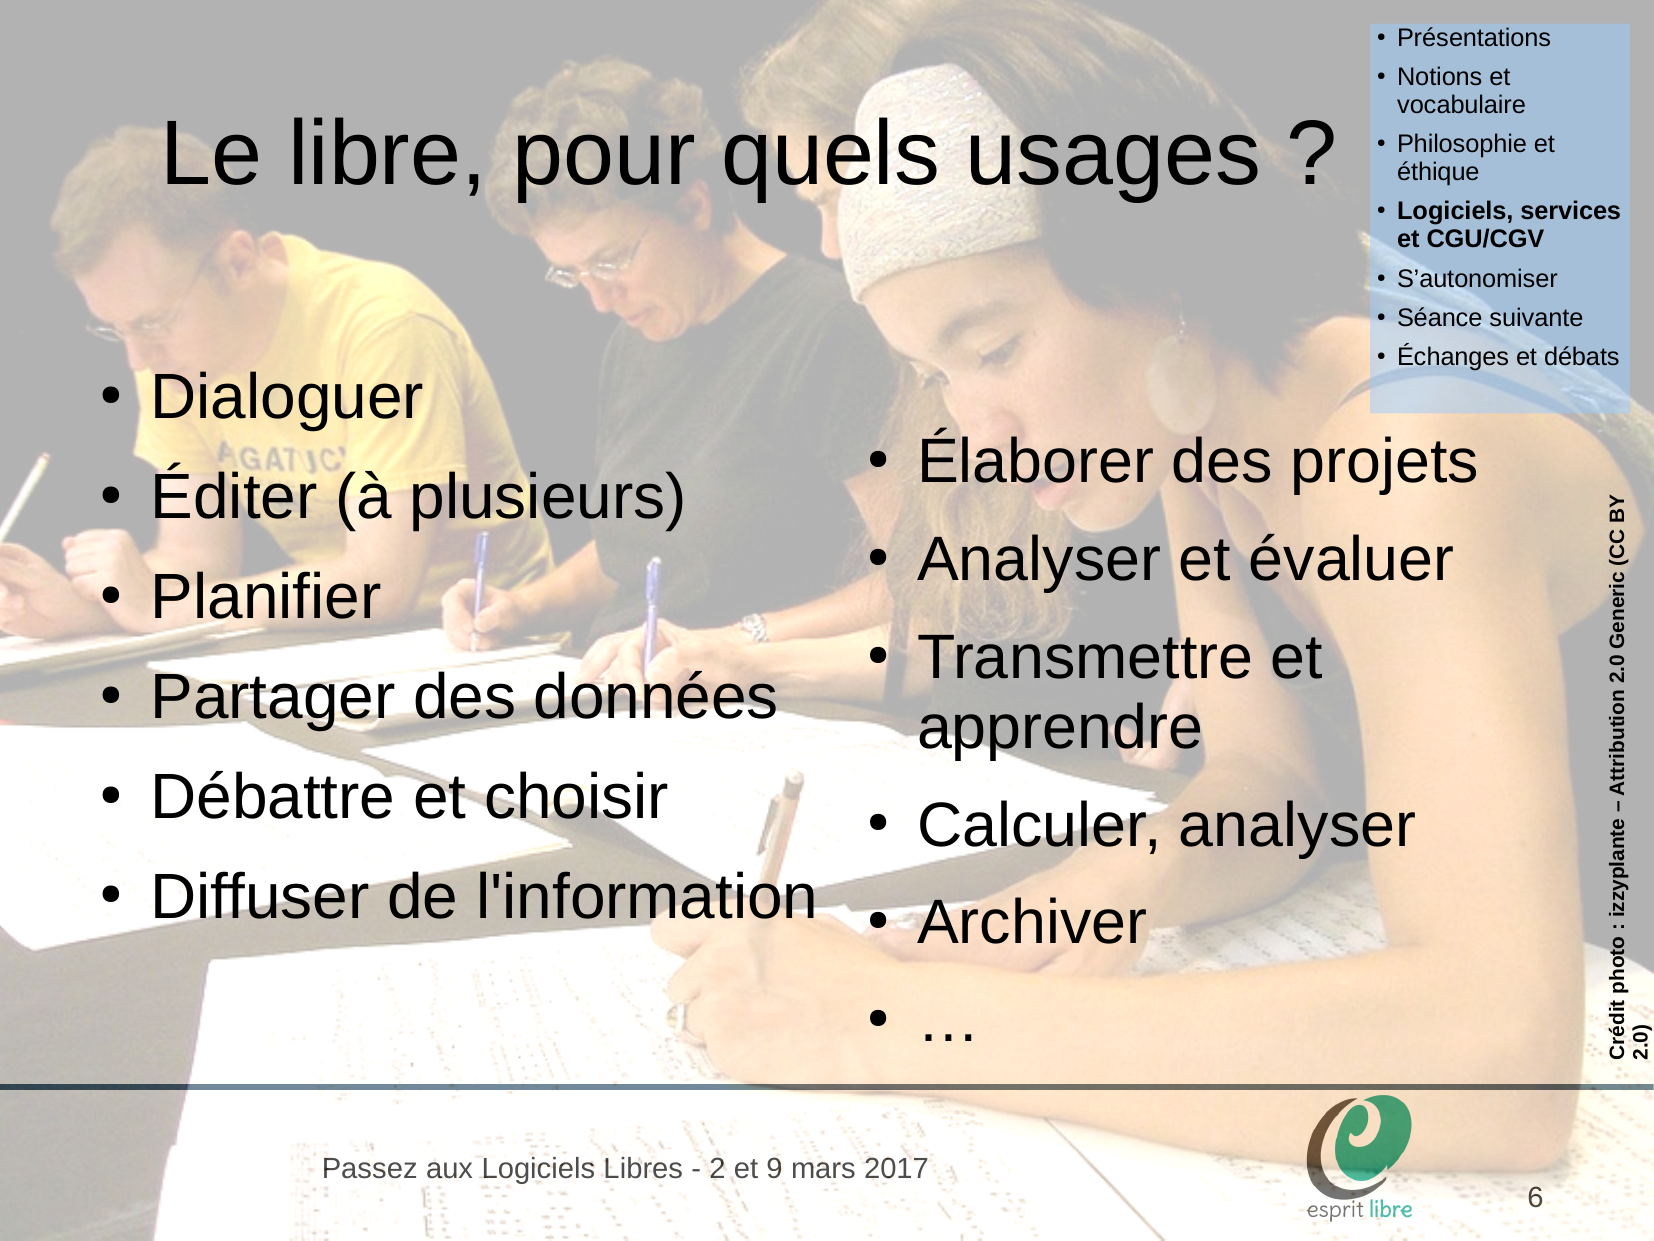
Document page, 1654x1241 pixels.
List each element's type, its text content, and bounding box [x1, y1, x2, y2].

text_box Crédit photo : izzyplante – Attribution 2.0 Generic (CC BY 2.0) [1598, 439, 1637, 1111]
list Présentations Notions et vocabulaire Philosophie et éthique Logiciels, services et CGU/CGV S’autonomiser Séance suivante Échanges et débats [1370, 23, 1630, 414]
picture [0, 0, 1654, 1241]
title Le libre, pour quels usages ? [5, 49, 1370, 257]
list Dialoguer Éditer (à plusieurs) Planifier Partager des données Débattre et choisir Diffuser de l'information [82, 361, 827, 993]
list Élaborer des projets Analyser et évaluer Transmettre et apprendre Calculer, analyser Archiver … [850, 426, 1595, 1058]
